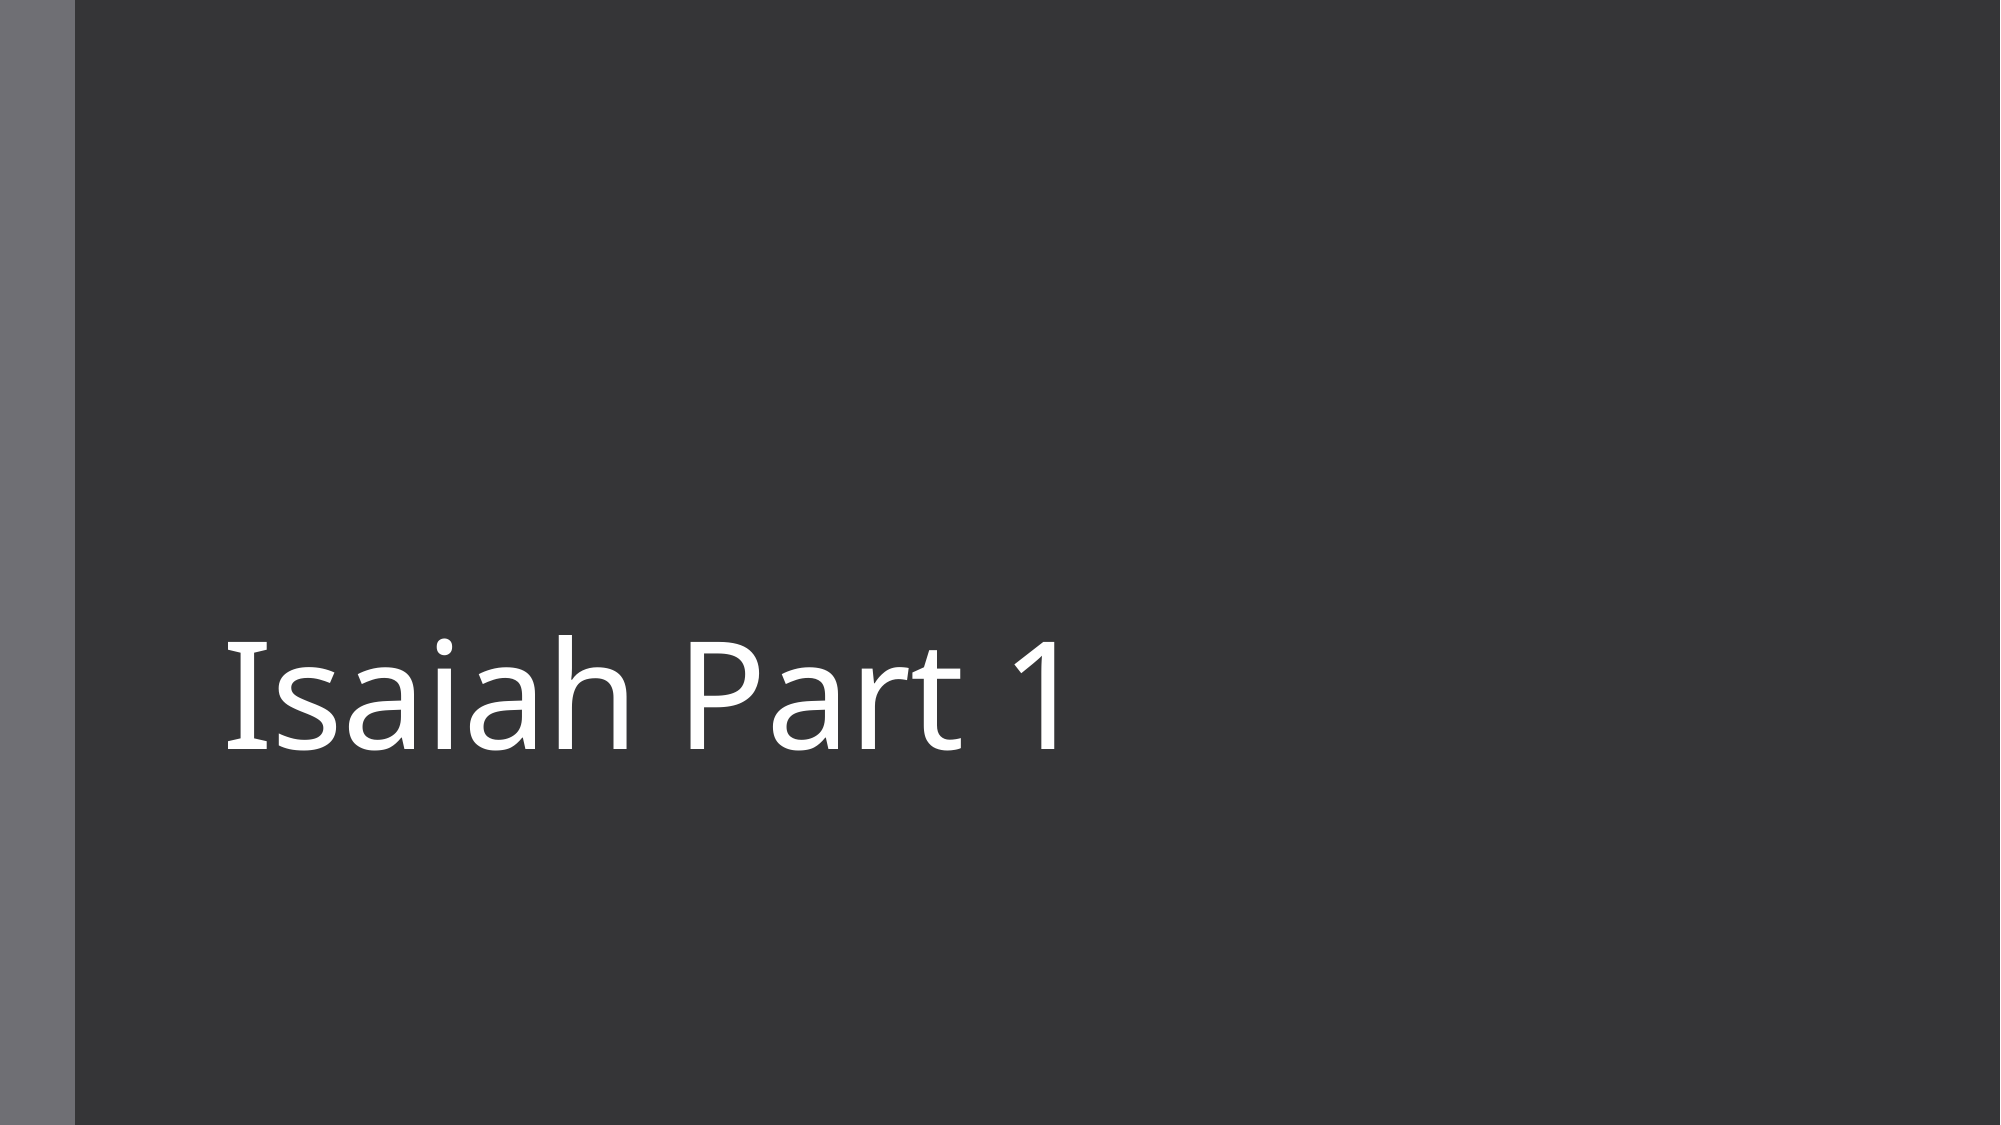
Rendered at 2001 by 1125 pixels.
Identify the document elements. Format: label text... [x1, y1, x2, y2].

title Isaiah Part 1 [206, 124, 1752, 788]
